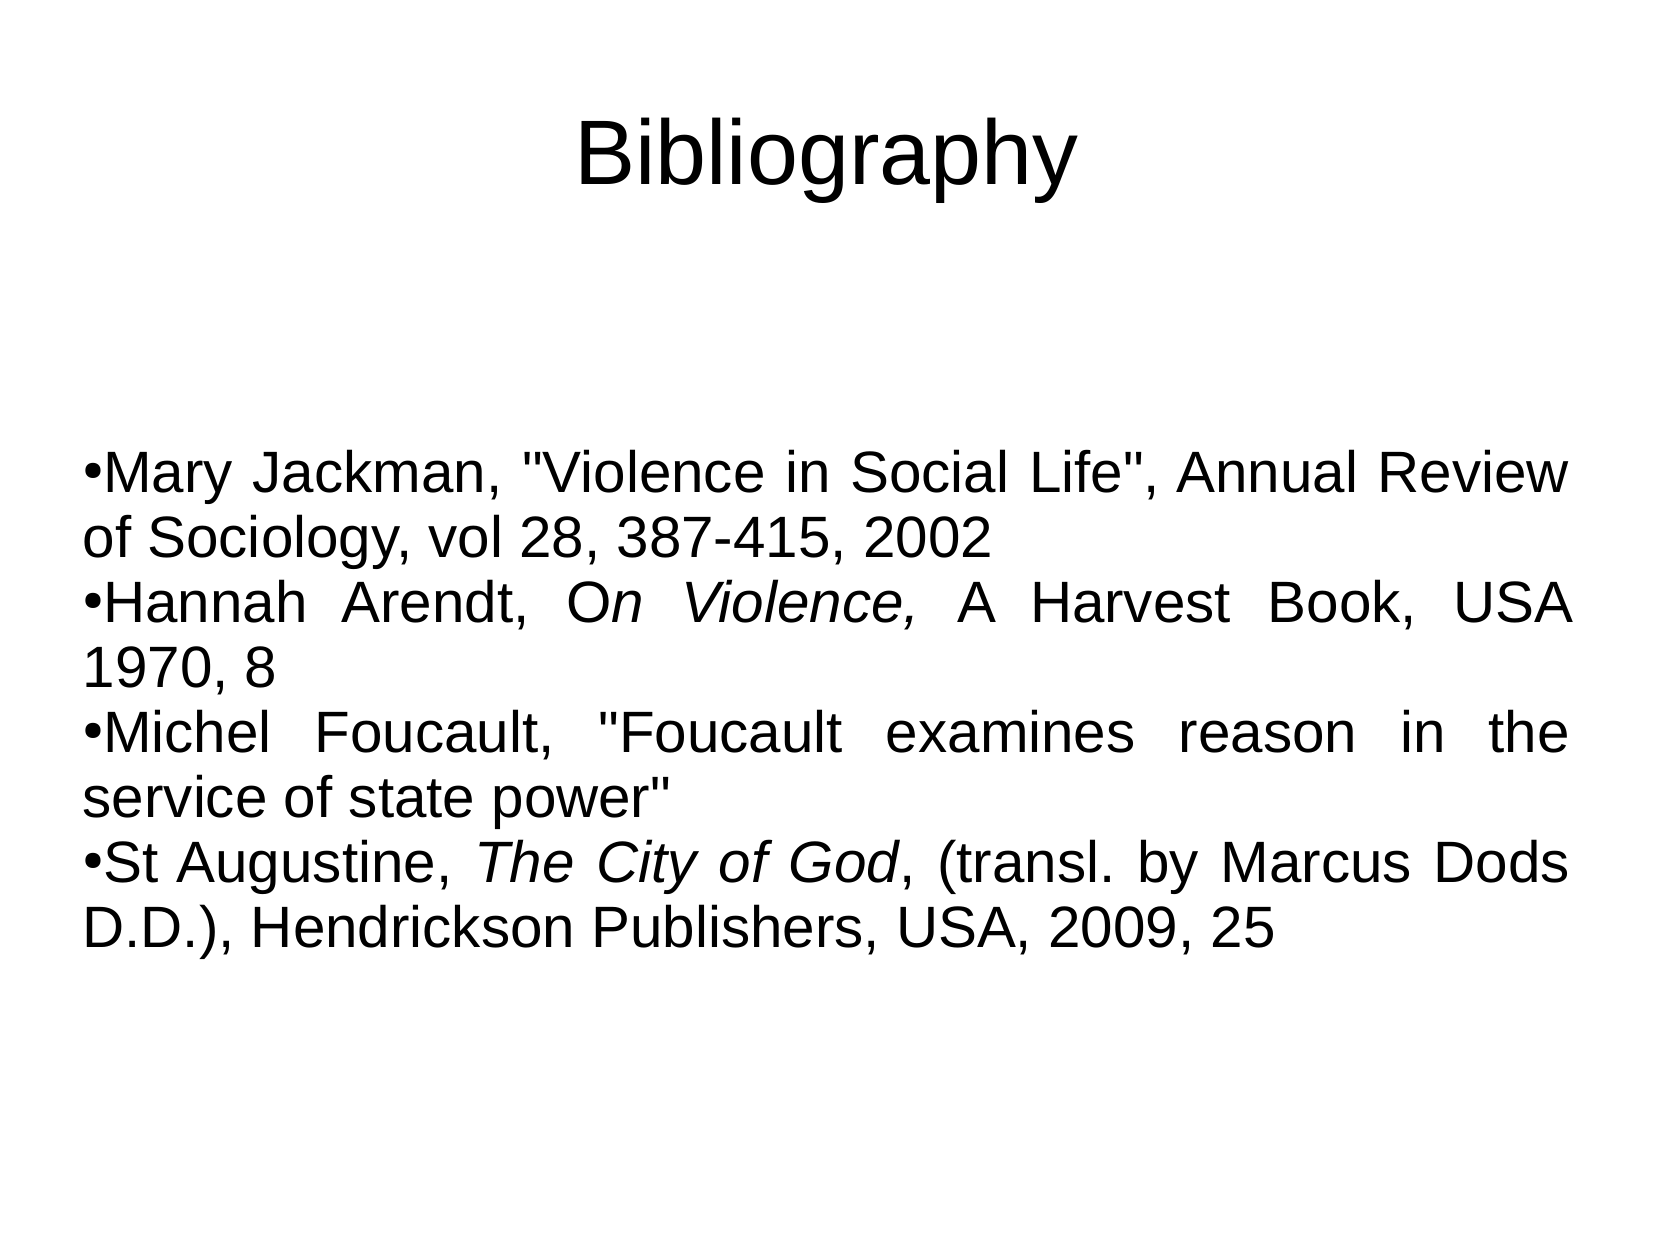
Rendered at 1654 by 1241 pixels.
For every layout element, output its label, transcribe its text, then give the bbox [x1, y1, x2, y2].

subtitle Mary Jackman, "Violence in Social Life", Annual Review of Sociology, vol 28, 387-415, 2002 Hannah Arendt, On Violence, A Harvest Book, USA 1970, 8 Michel Foucault, "Foucault examines reason in the service of state power" St Augustine, The City of God, (transl. by Marcus Dods D.D.), Hendrickson Publishers, USA, 2009, 25 [82, 297, 1571, 1102]
title Bibliography [82, 56, 1571, 250]
